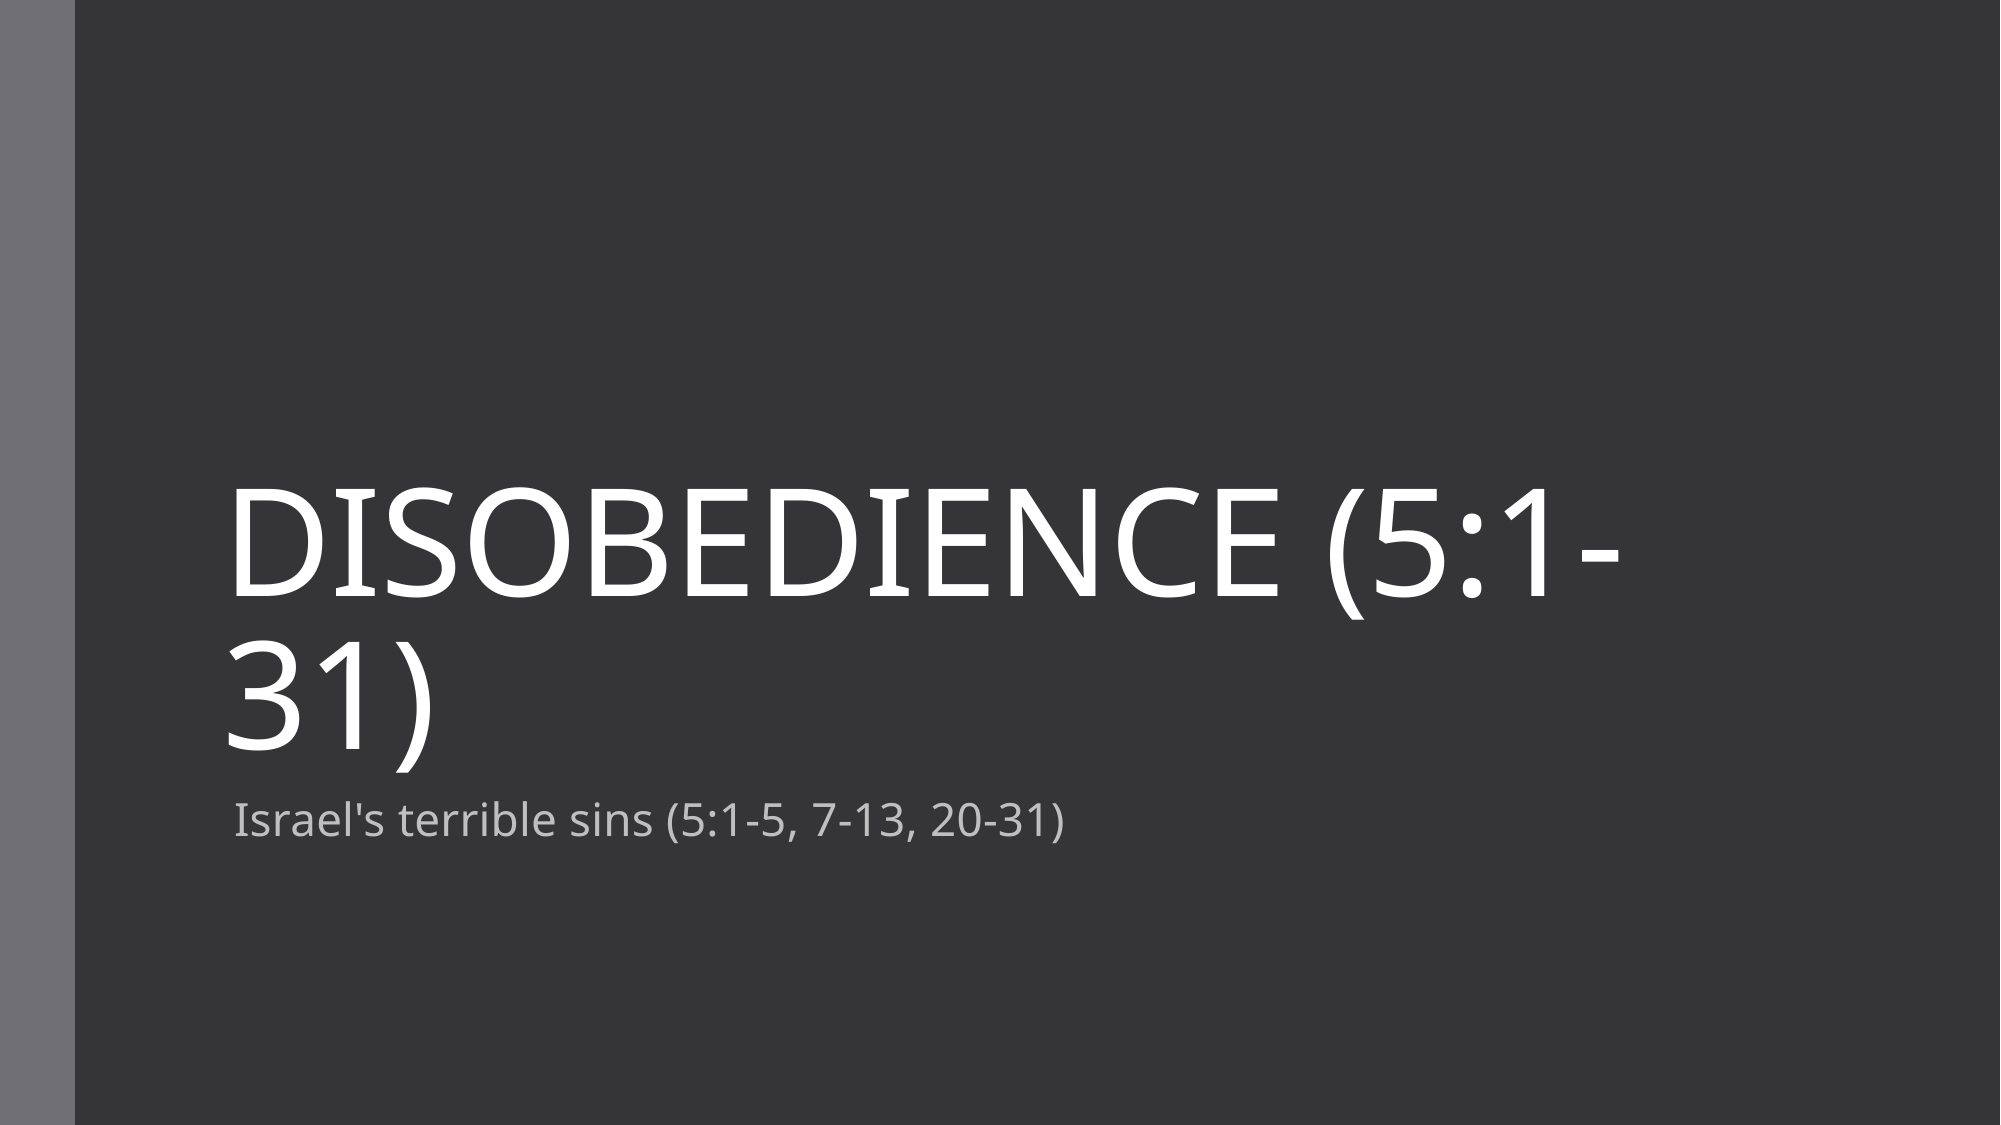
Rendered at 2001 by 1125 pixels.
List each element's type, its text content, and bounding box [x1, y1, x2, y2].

title DISOBEDIENCE (5:1-31) [206, 124, 1752, 787]
subtitle Israel's terrible sins (5:1-5, 7-13, 20-31) [206, 787, 1752, 1066]
